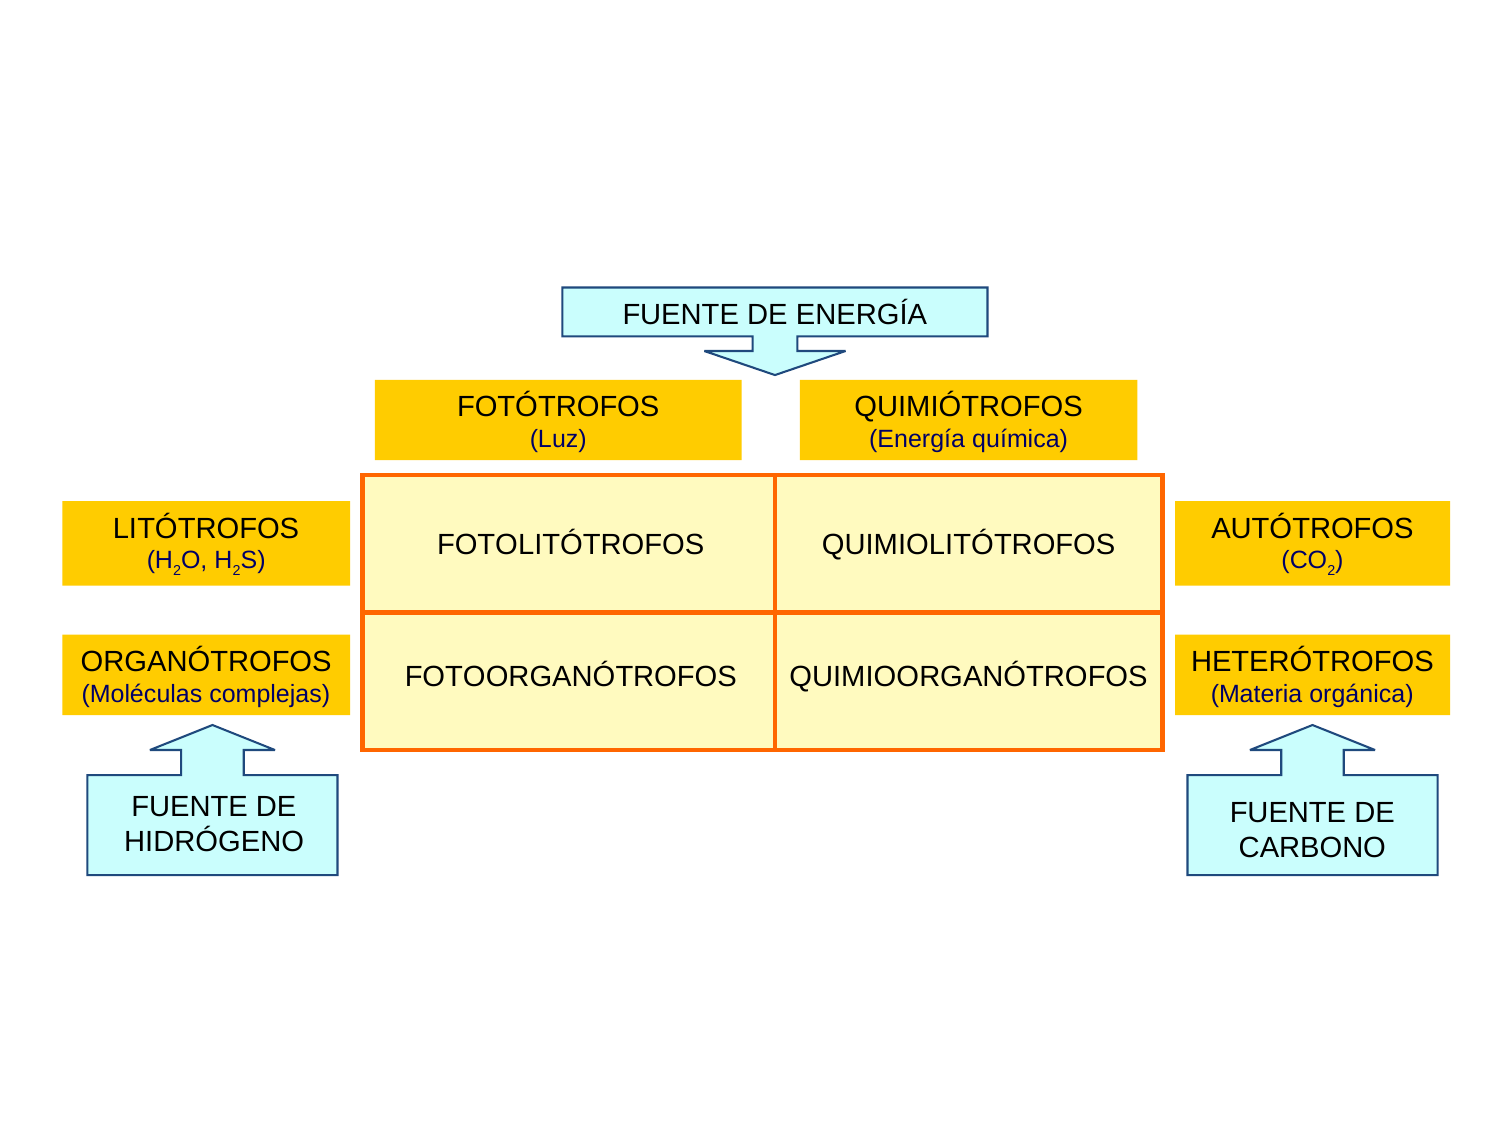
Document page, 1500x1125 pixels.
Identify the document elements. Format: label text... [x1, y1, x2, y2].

text_box LITÓTROFOS (H2O, H2S) [62, 501, 351, 586]
text_box [1187, 725, 1438, 876]
text_box AUTÓTROFOS (CO2) [1175, 501, 1451, 586]
text_box [777, 474, 1163, 614]
text_box FOTÓTROFOS (Luz) [374, 379, 742, 461]
text_box ORGANÓTROFOS (Moléculas complejas) [62, 634, 351, 716]
text_box QUIMIÓTROFOS (Energía química) [799, 379, 1138, 461]
text_box FOTOLITÓTROFOS [402, 517, 740, 569]
text_box FUENTE DE ENERGÍA [599, 287, 951, 338]
text_box QUIMIOLITÓTROFOS [799, 517, 1138, 569]
text_box QUIMIOORGANÓTROFOS [762, 649, 1176, 701]
text_box [362, 615, 773, 750]
text_box FOTOORGANÓTROFOS [389, 649, 753, 701]
text_box [562, 287, 599, 337]
text_box [362, 474, 776, 610]
text_box FUENTE DE HIDRÓGENO [107, 779, 321, 866]
text_box HETERÓTROFOS (Materia orgánica) [1175, 634, 1451, 716]
text_box [704, 338, 846, 376]
text_box [87, 725, 338, 876]
text_box [951, 287, 988, 337]
text_box [777, 615, 1163, 649]
text_box FUENTE DE CARBONO [1212, 785, 1413, 871]
text_box [777, 701, 1163, 750]
